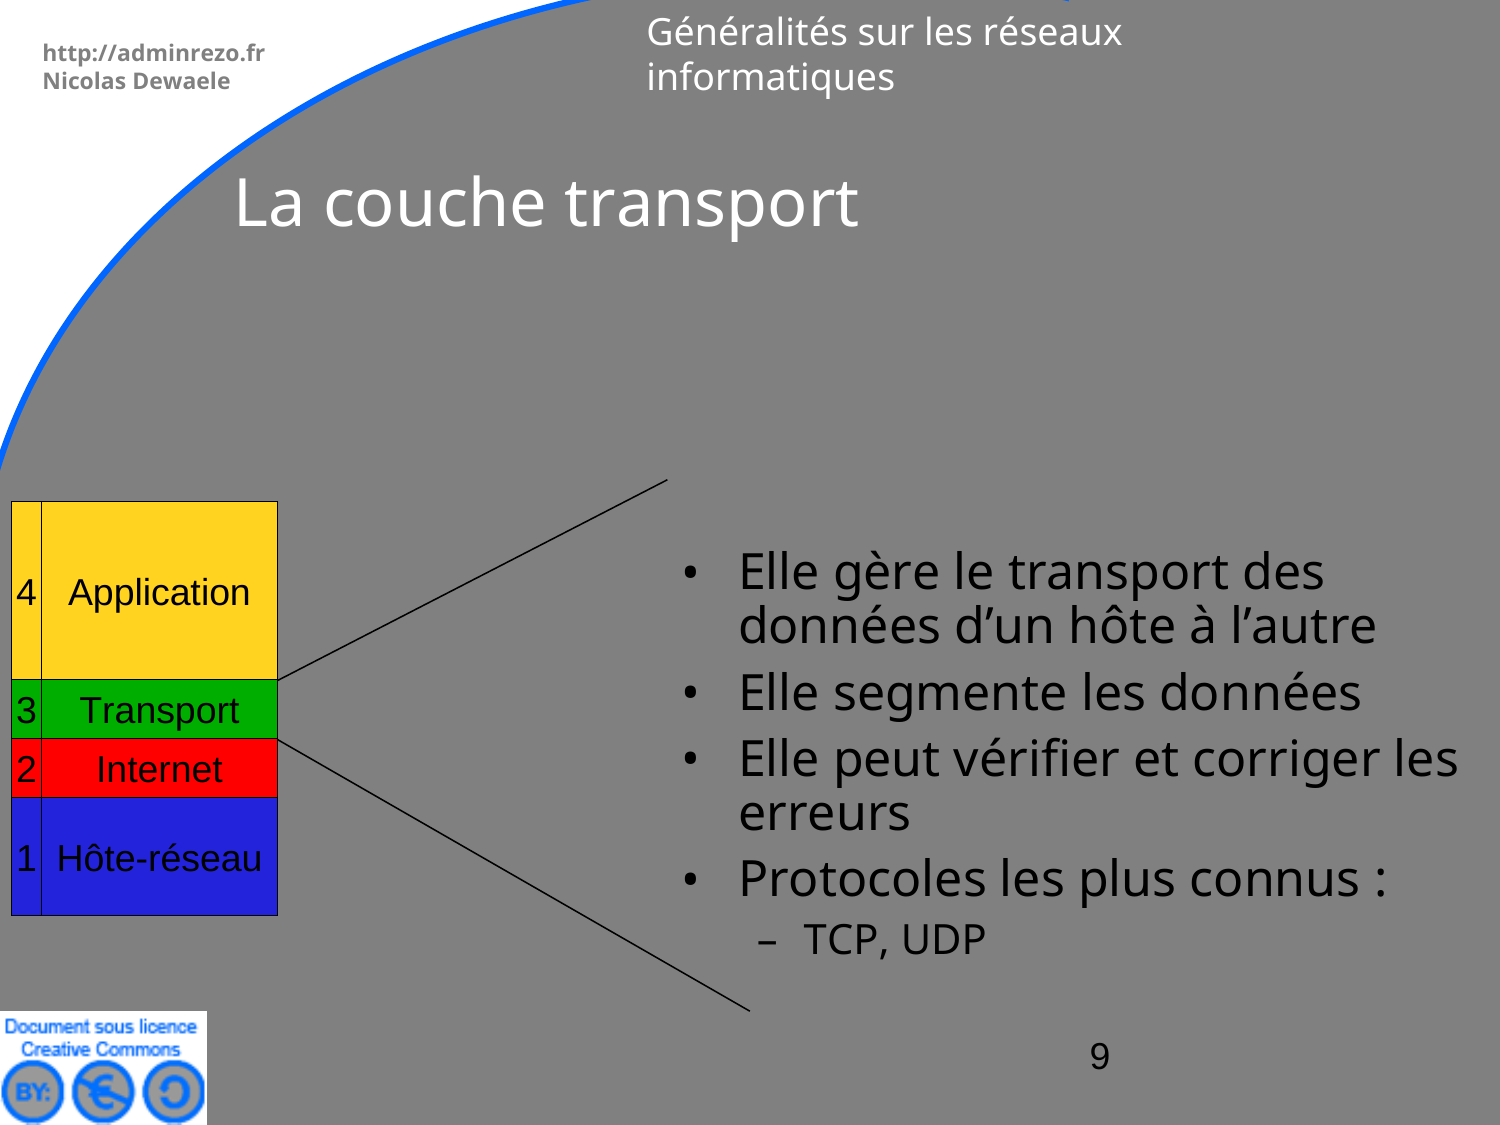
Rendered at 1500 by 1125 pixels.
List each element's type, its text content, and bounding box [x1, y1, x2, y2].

text_box Hôte-réseau [42, 797, 278, 916]
text_box Application [42, 501, 278, 679]
text_box Internet [42, 738, 278, 797]
text_box 1 [11, 797, 42, 916]
list Elle gère le transport des données d’un hôte à l’autre Elle segmente les données Elle peut vérifier et corriger les erreurs Protocoles les plus connus : TCP, UDP [667, 538, 1500, 977]
text_box 4 [11, 501, 42, 679]
text_box Transport [42, 679, 278, 738]
text_box 2 [11, 738, 42, 797]
title La couche transport [218, 148, 1500, 251]
text_box 3 [11, 679, 42, 738]
picture [0, 1011, 207, 1125]
